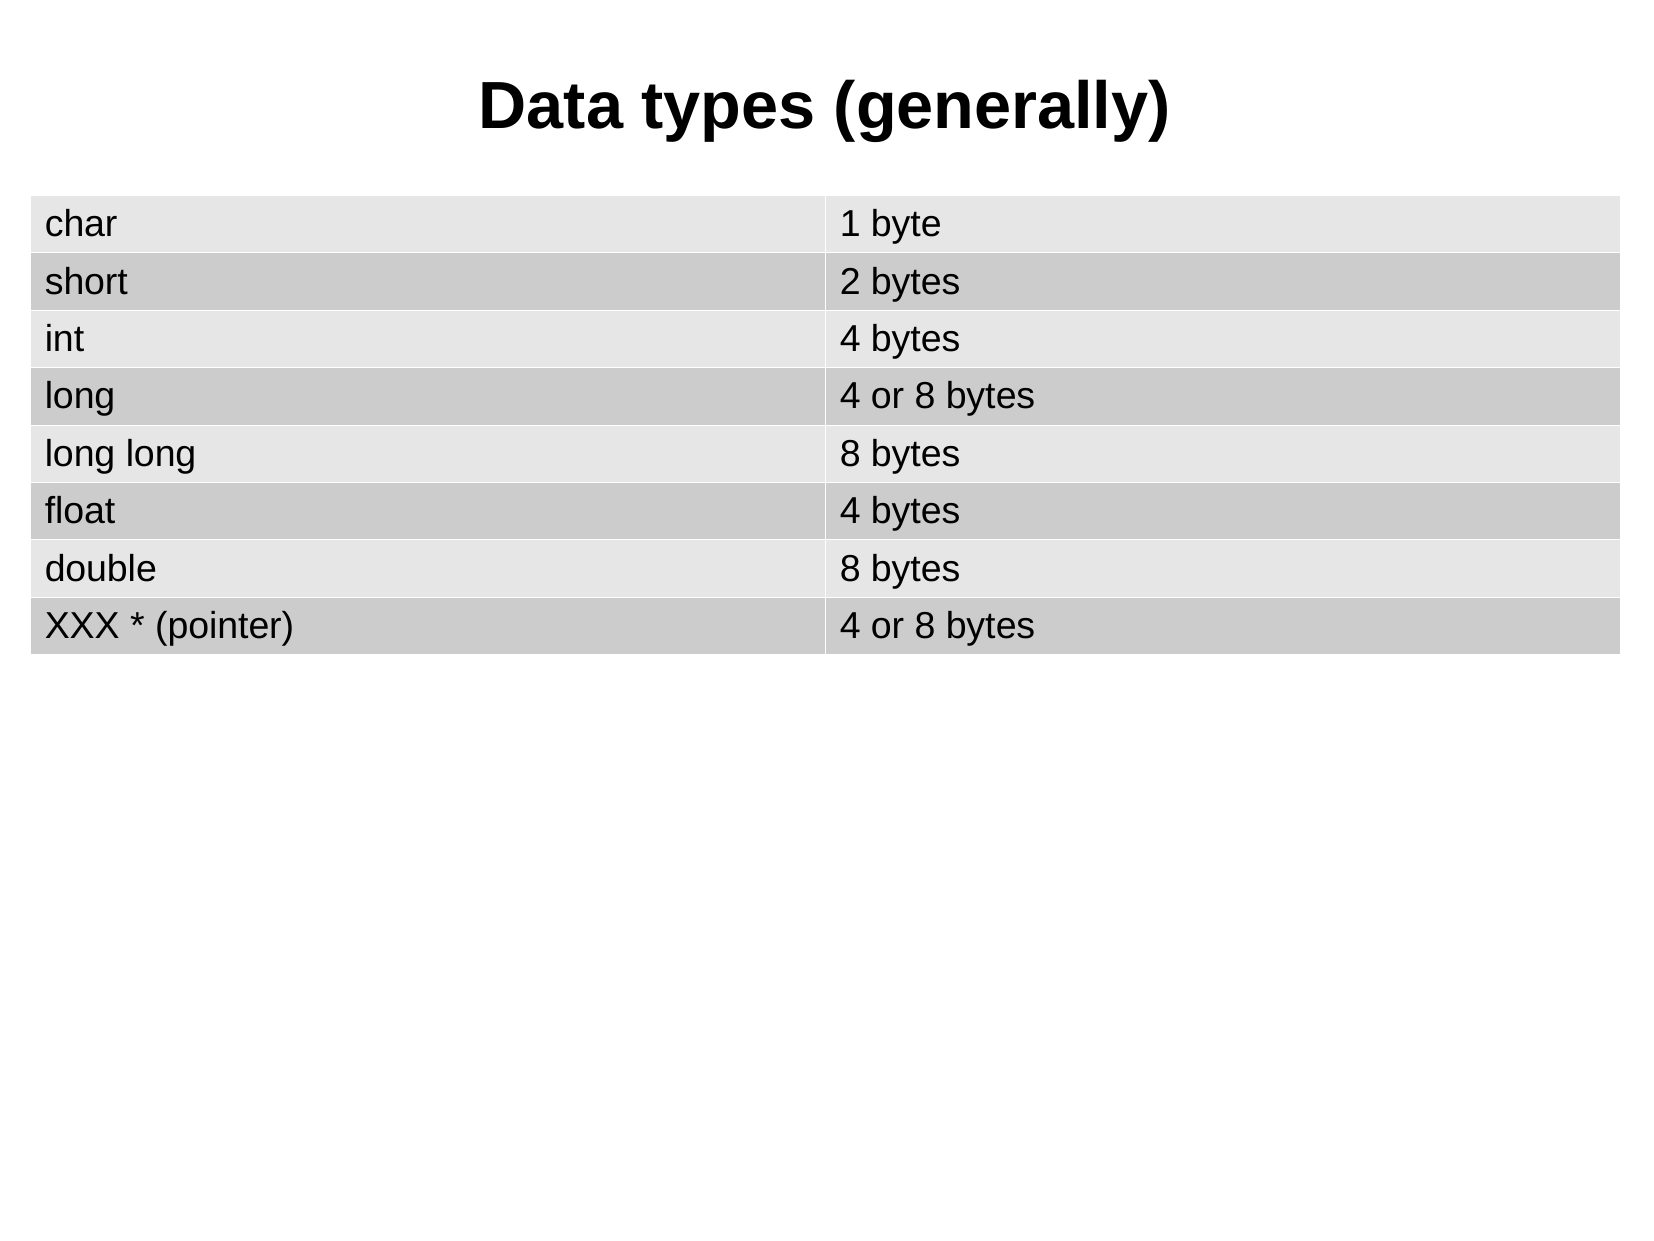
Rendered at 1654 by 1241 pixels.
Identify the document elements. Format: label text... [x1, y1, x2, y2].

table_header 1 byte [826, 196, 1620, 252]
table_cell long [31, 368, 825, 425]
table_cell 4 or 8 bytes [826, 598, 1620, 654]
table_cell long long [31, 426, 825, 482]
table_cell int [31, 311, 825, 367]
table_cell 8 bytes [826, 540, 1620, 597]
table_cell XXX * (pointer) [31, 598, 825, 654]
table_cell short [31, 253, 825, 310]
table_cell float [31, 483, 825, 539]
table_cell 4 or 8 bytes [826, 368, 1620, 425]
table_cell double [31, 540, 825, 597]
table_cell 4 bytes [826, 483, 1620, 539]
table_header char [31, 196, 825, 252]
table_cell 8 bytes [826, 426, 1620, 482]
table_cell 4 bytes [826, 311, 1620, 367]
table_cell 2 bytes [826, 253, 1620, 310]
title Data types (generally) [30, 30, 1621, 181]
